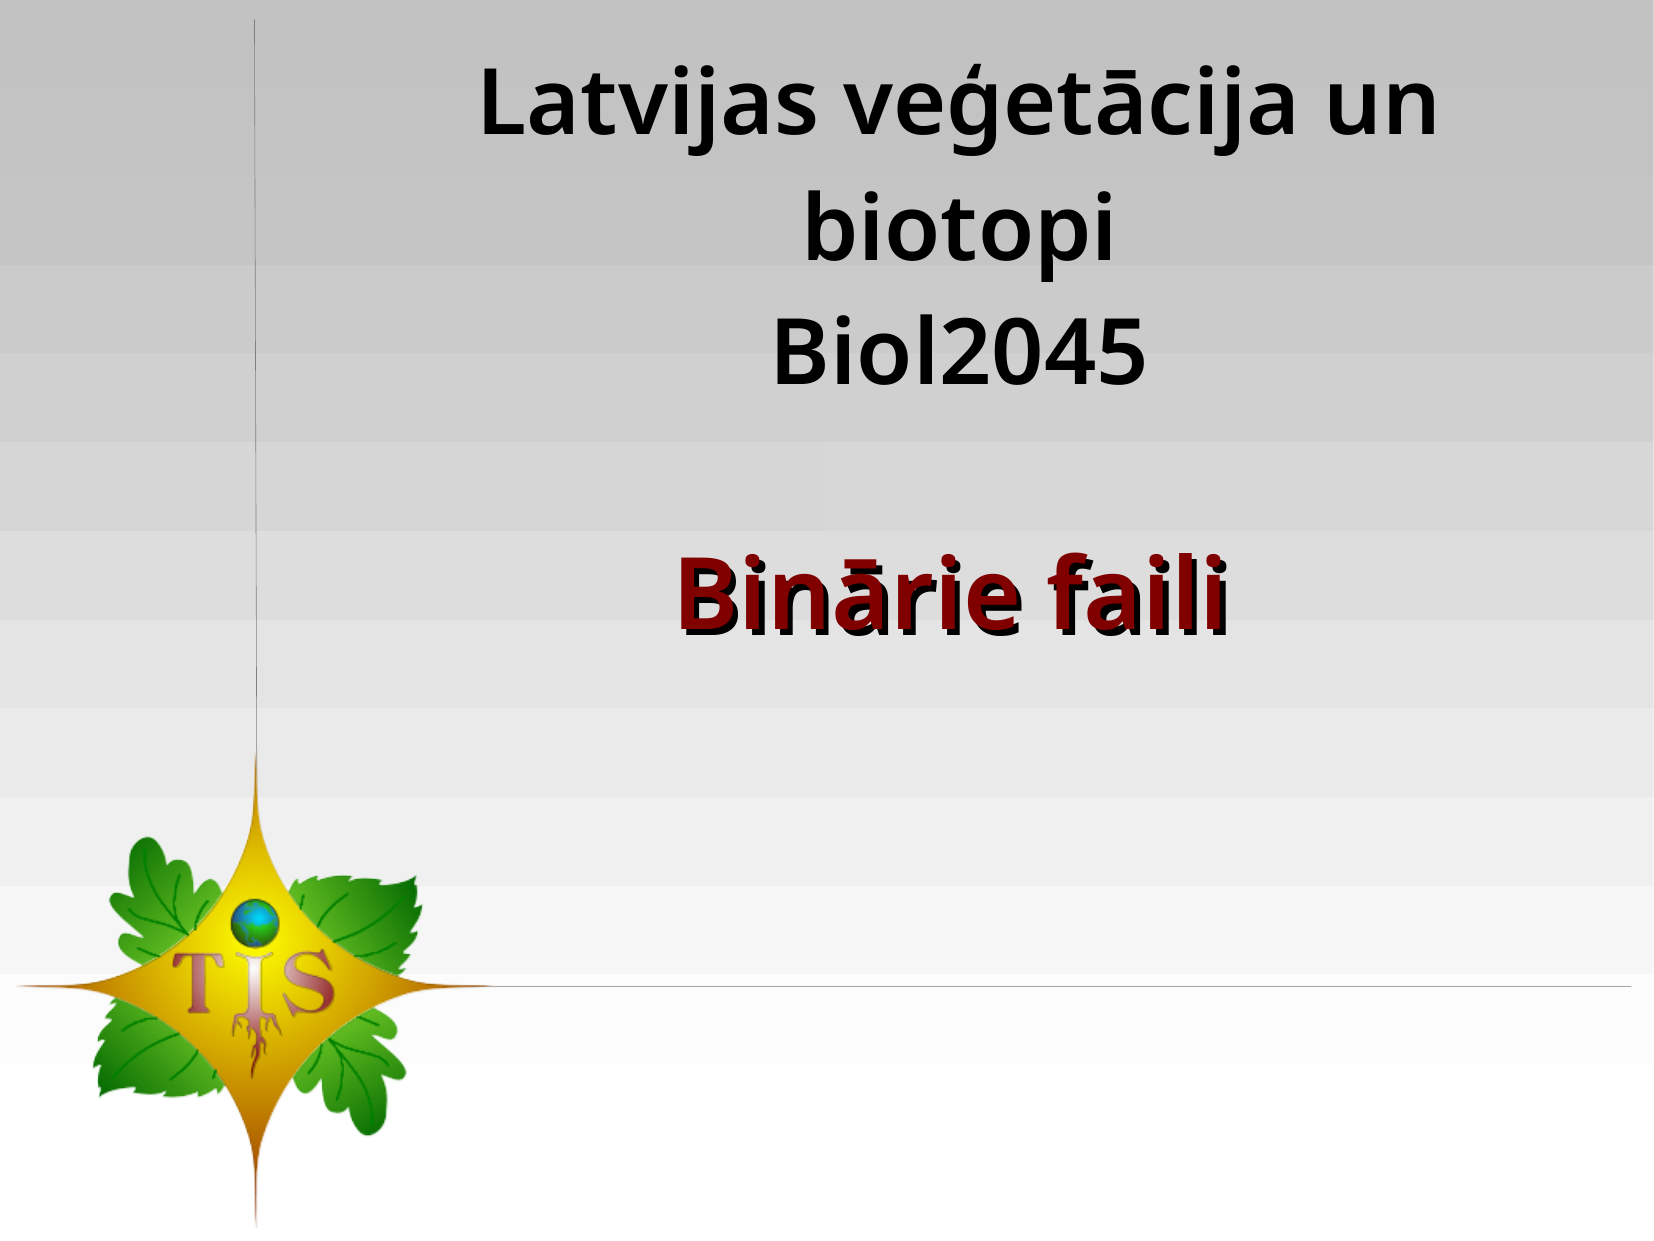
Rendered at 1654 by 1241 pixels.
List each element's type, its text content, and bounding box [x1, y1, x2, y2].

picture [0, 0, 1654, 1241]
title Binārie faili [295, 324, 1607, 857]
